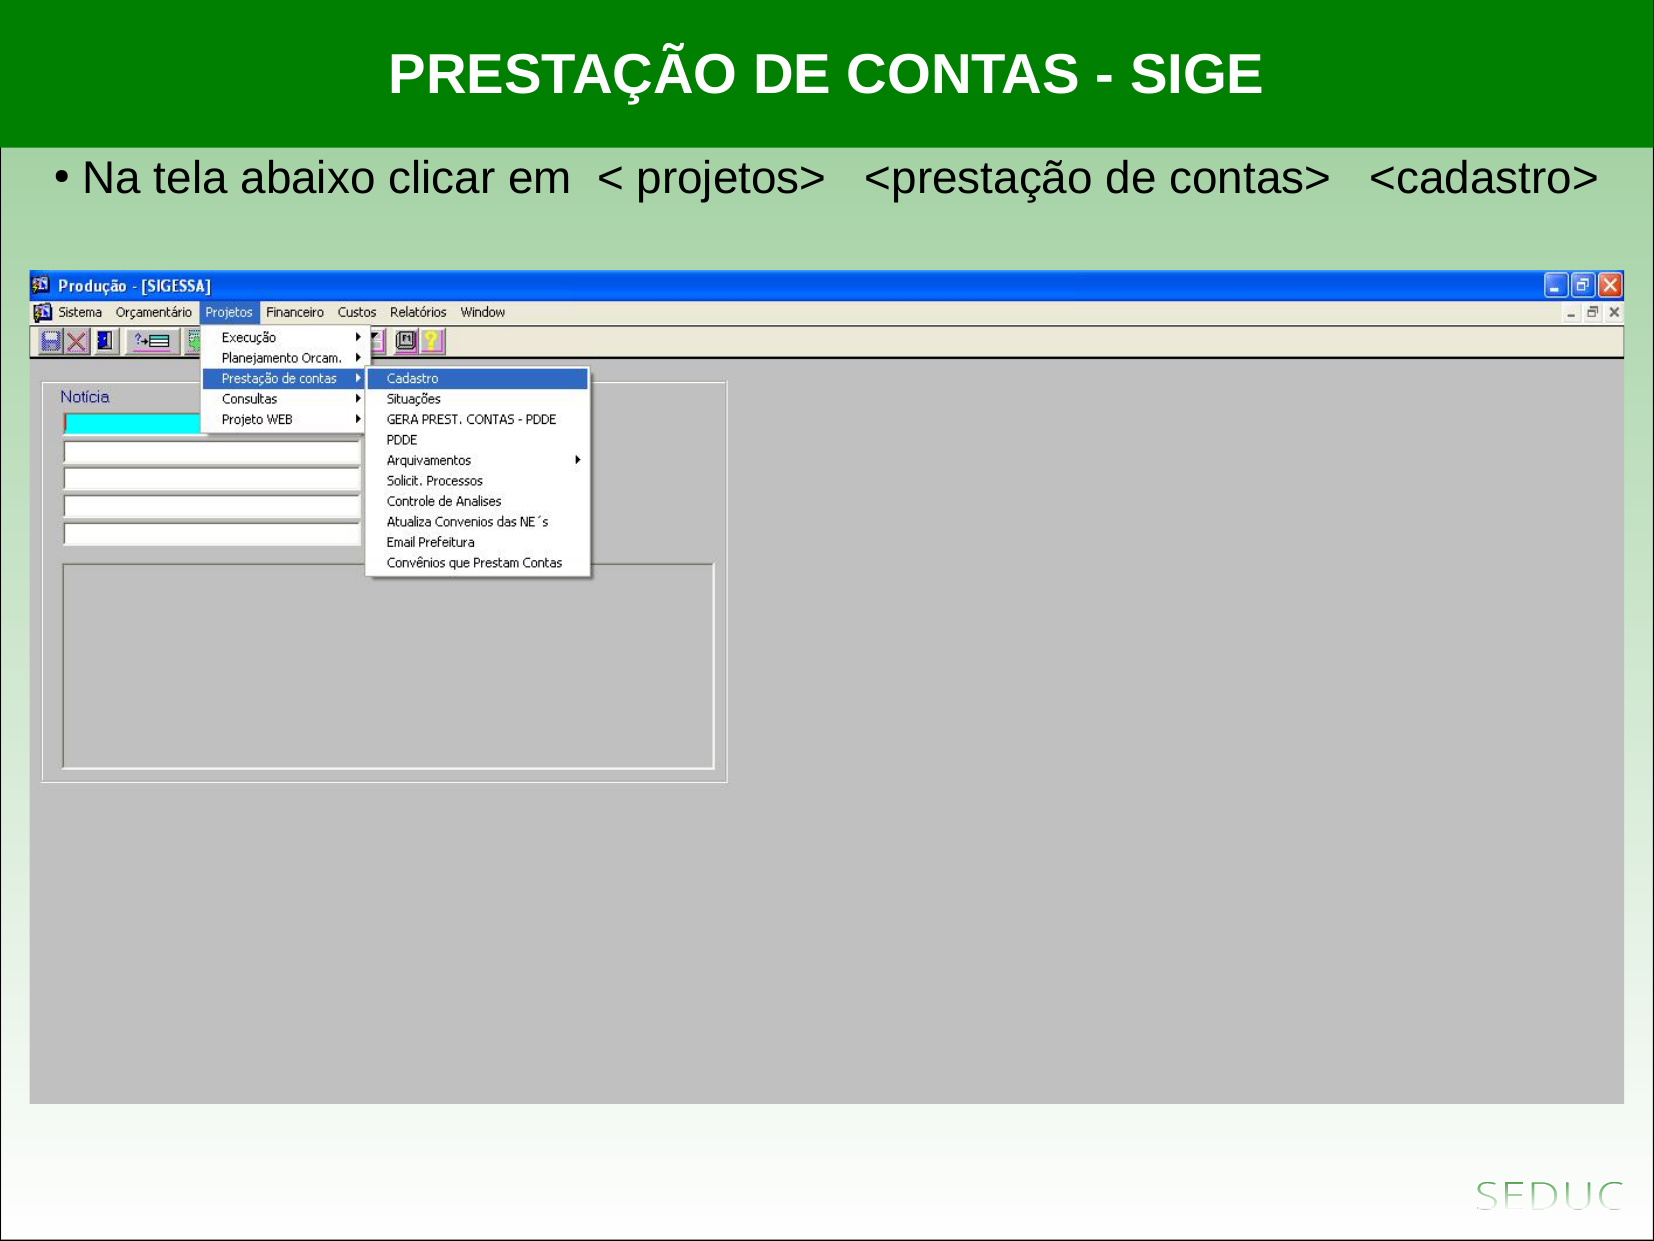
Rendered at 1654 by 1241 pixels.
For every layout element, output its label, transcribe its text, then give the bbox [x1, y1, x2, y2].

text_box SEDUC [1504, 1181, 1524, 1211]
text_box PRESTAÇÃO DE CONTAS - SIGE [0, 0, 1654, 148]
text_box Na tela abaixo clicar em < projetos> <prestação de contas> <cadastro> [0, 148, 1654, 207]
text_box SEDUC [1598, 1181, 1624, 1211]
picture [29, 270, 1625, 1104]
text_box [0, 207, 1654, 1241]
text_box SEDUC [1476, 1181, 1498, 1211]
text_box SEDUC [1565, 1181, 1592, 1211]
text_box SEDUC [1530, 1181, 1558, 1211]
